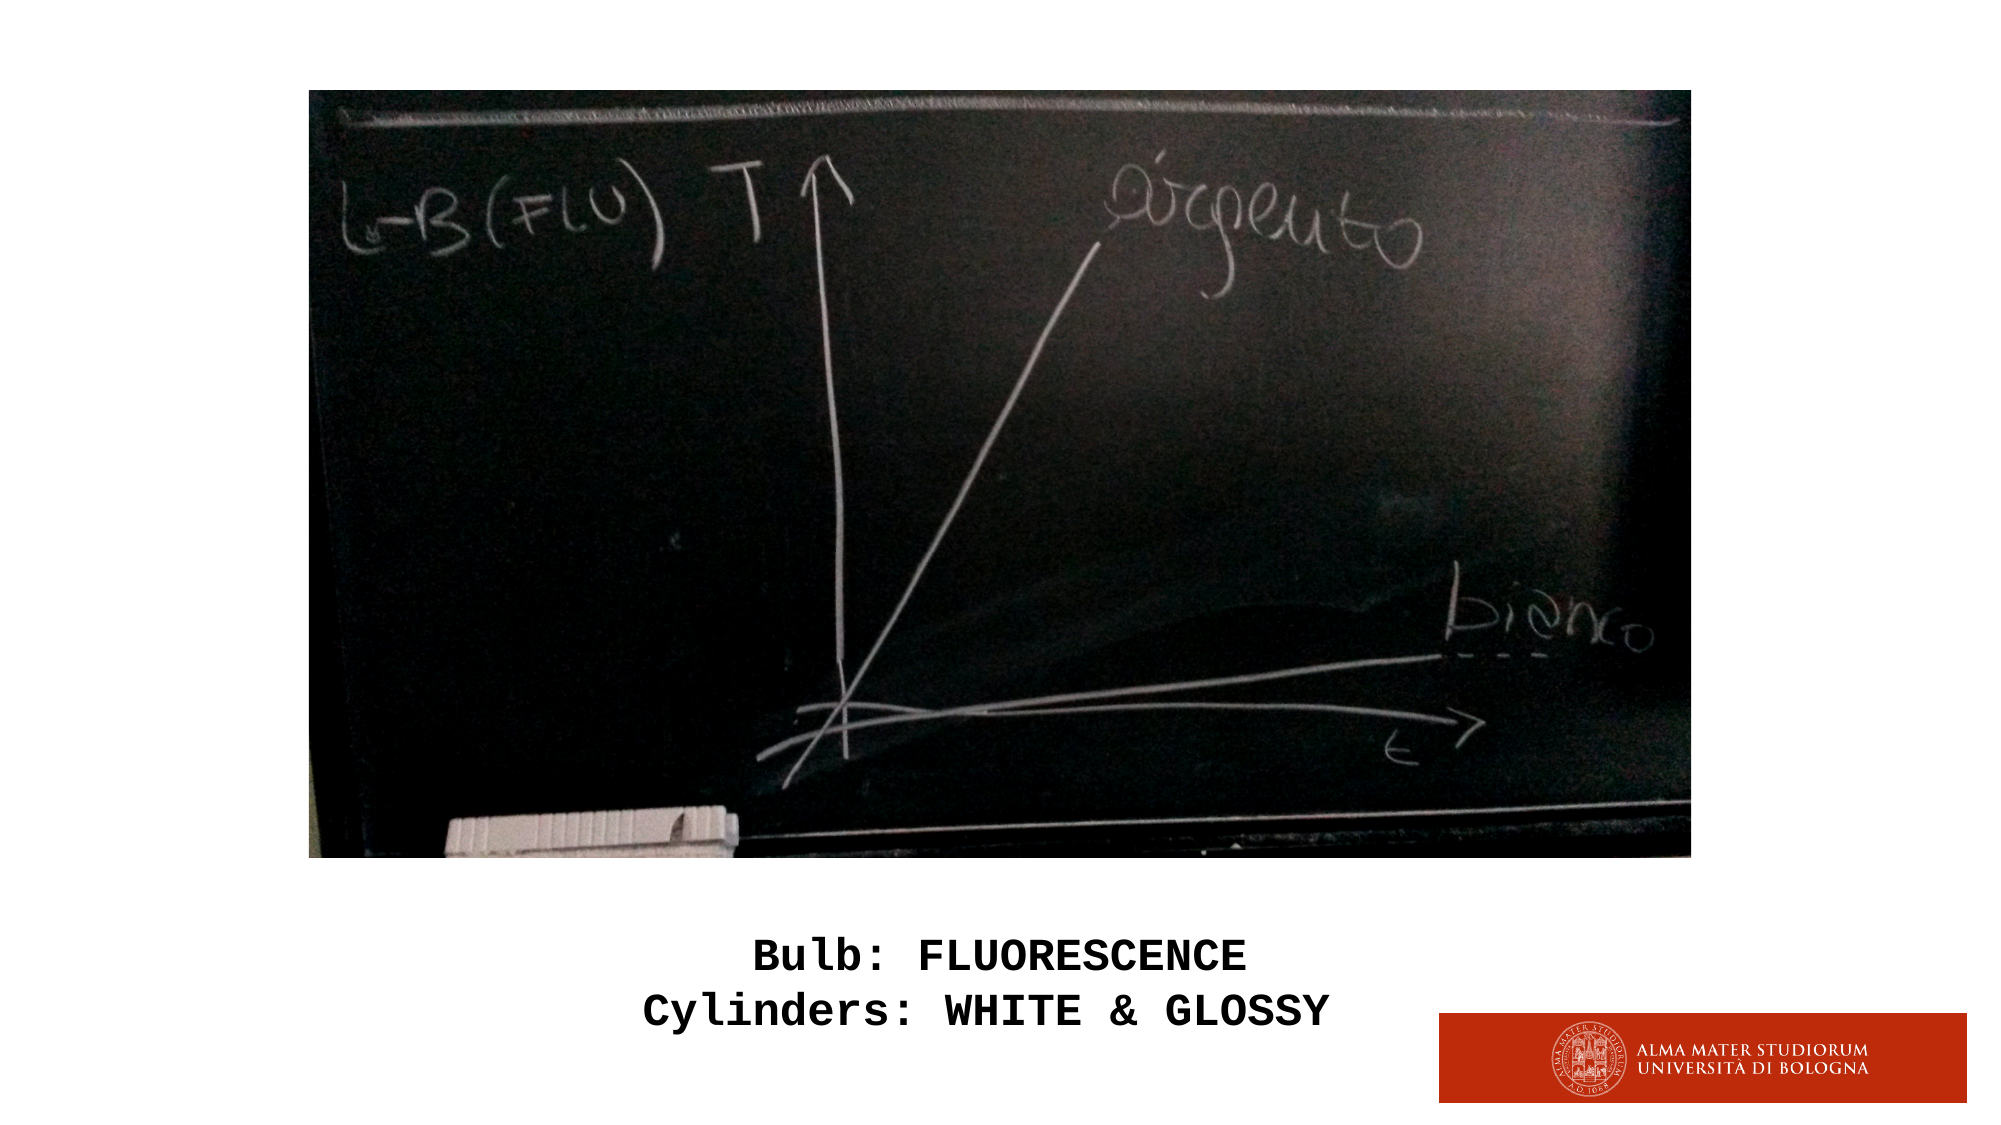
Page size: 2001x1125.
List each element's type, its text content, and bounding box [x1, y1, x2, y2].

picture [308, 90, 1692, 858]
text_box Bulb: FLUORESCENCE Cylinders: WHITE & GLOSSY [568, 916, 1432, 1044]
